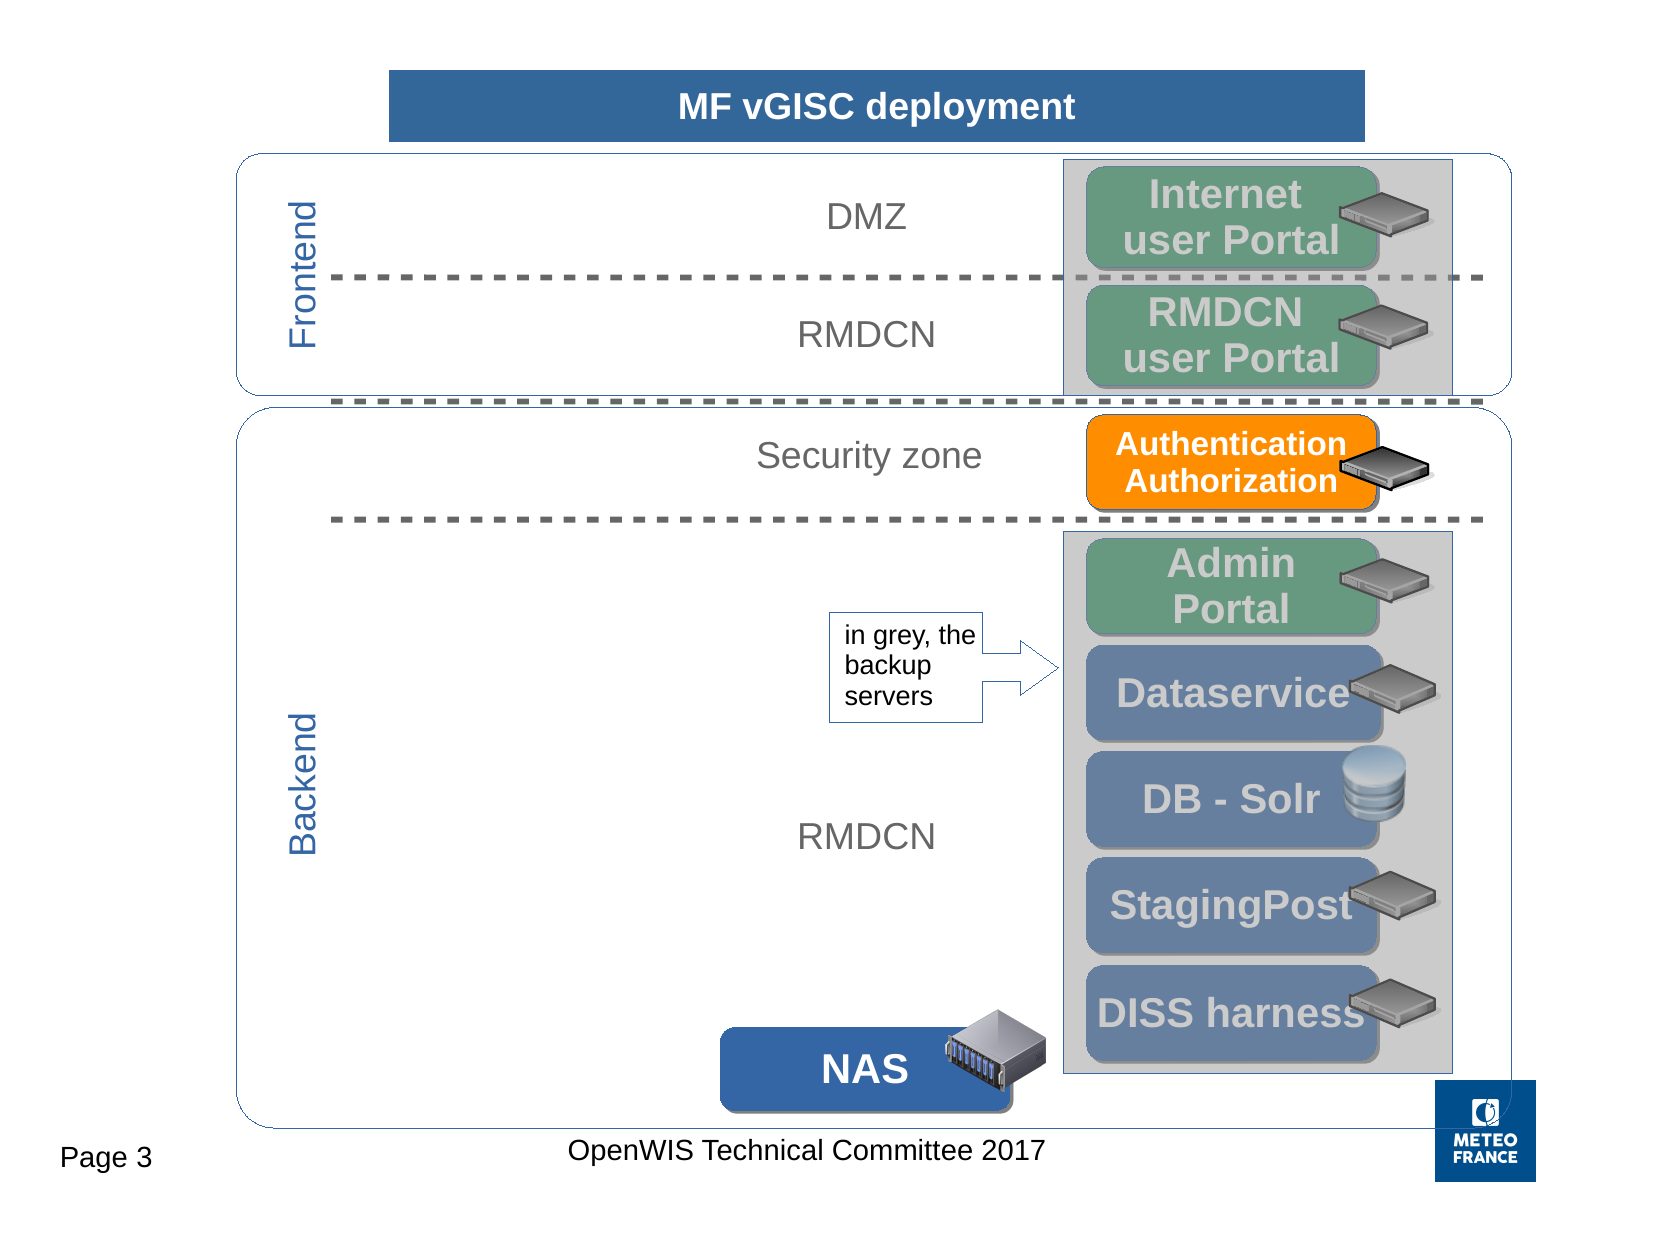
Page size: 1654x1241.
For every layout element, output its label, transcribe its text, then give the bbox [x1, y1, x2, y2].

text_box [1063, 531, 1453, 1074]
text_box RMDCN [775, 808, 959, 866]
text_box in grey, the backup servers [829, 612, 995, 737]
text_box Backend [273, 692, 331, 873]
text_box NAS [720, 1027, 1010, 1111]
text_box [109, 141, 1512, 396]
text_box RMDCN [775, 306, 959, 364]
text_box Security zone [741, 427, 1019, 493]
picture [945, 1009, 1046, 1093]
text_box MF vGISC deployment [389, 70, 1365, 142]
text_box Frontend [273, 184, 331, 365]
picture [1435, 1080, 1536, 1182]
text_box [1342, 449, 1426, 487]
title [176, 8, 1609, 139]
text_box DMZ [775, 188, 959, 245]
text_box [1393, 472, 1435, 490]
text_box Authentication Authorization [1086, 414, 1377, 510]
